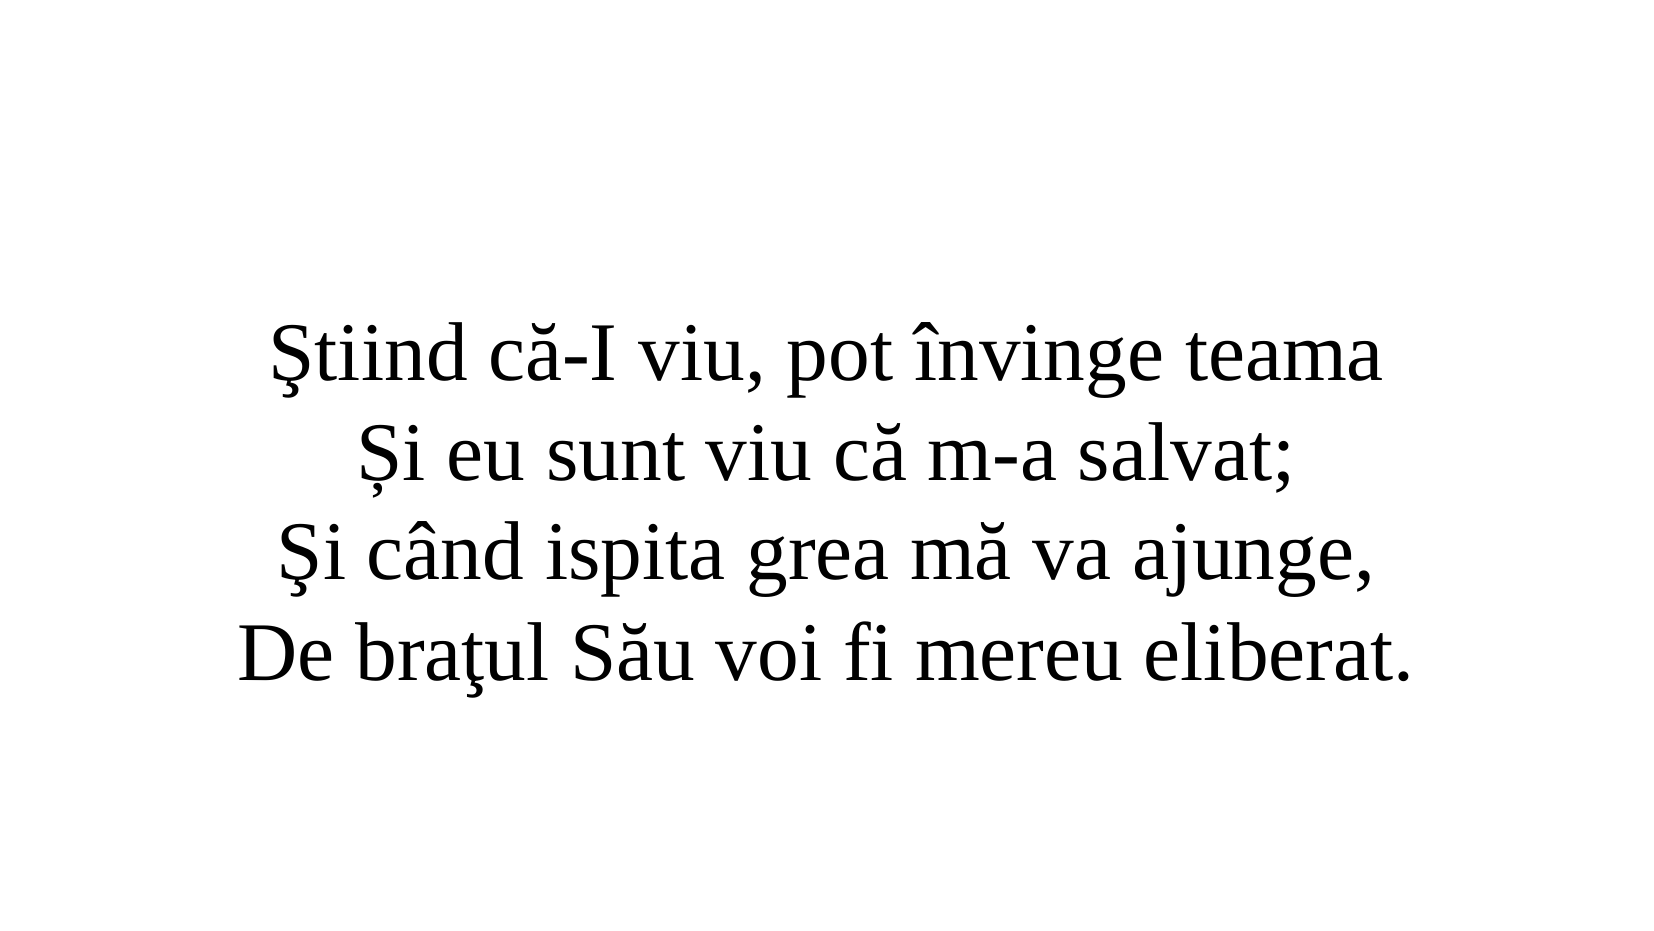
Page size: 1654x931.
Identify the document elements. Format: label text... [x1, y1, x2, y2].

subtitle Ştiind că-I viu, pot învinge teama Și eu sunt viu că m-a salvat; Şi când ispita grea mă va ajunge, De braţul Său voi fi mereu eliberat. [0, 289, 1654, 651]
